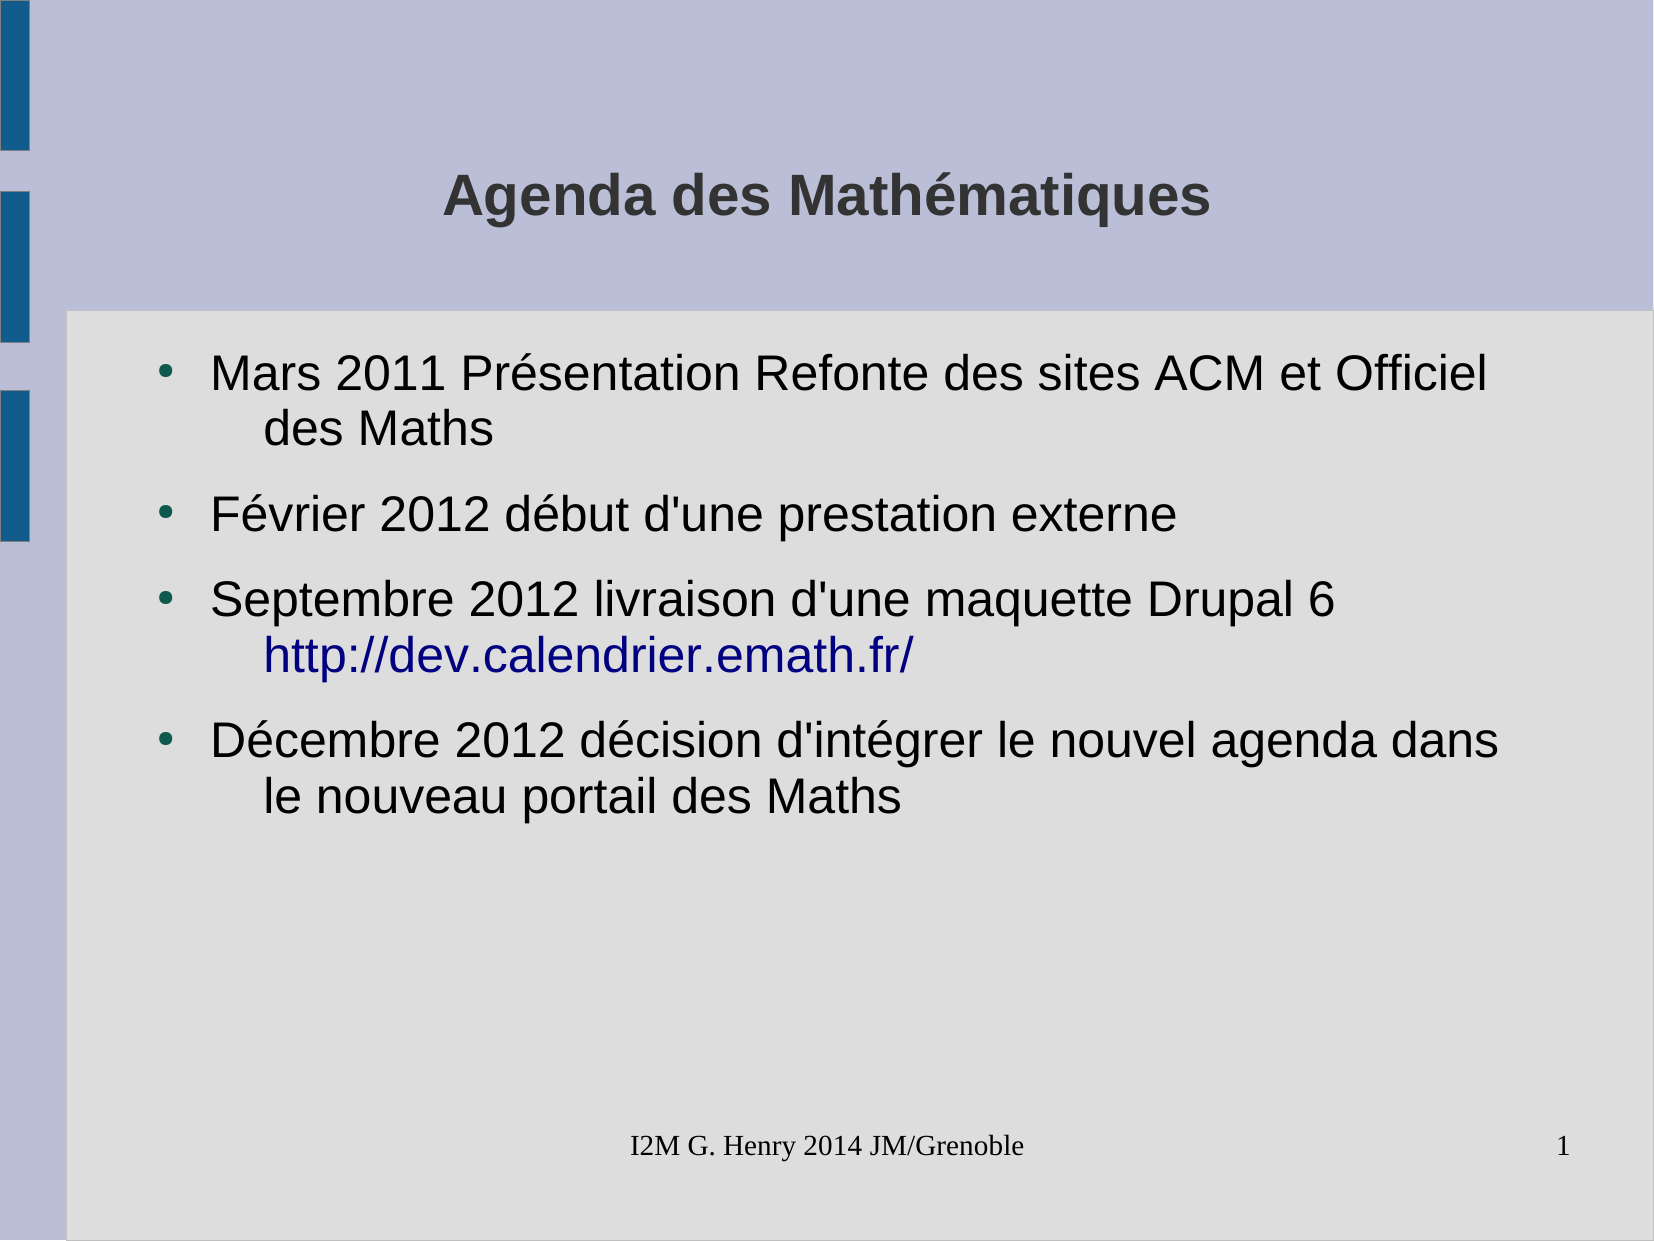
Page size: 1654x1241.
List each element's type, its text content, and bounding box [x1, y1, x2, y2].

list Mars 2011 Présentation Refonte des sites ACM et Officiel des Maths Février 2012 début d'une prestation externe Septembre 2012 livraison d'une maquette Drupal 6 http://dev.calendrier.emath.fr/ Décembre 2012 décision d'intégrer le nouvel agenda dans le nouveau portail des Maths [121, 344, 1534, 1127]
title Agenda des Mathématiques [121, 91, 1534, 299]
